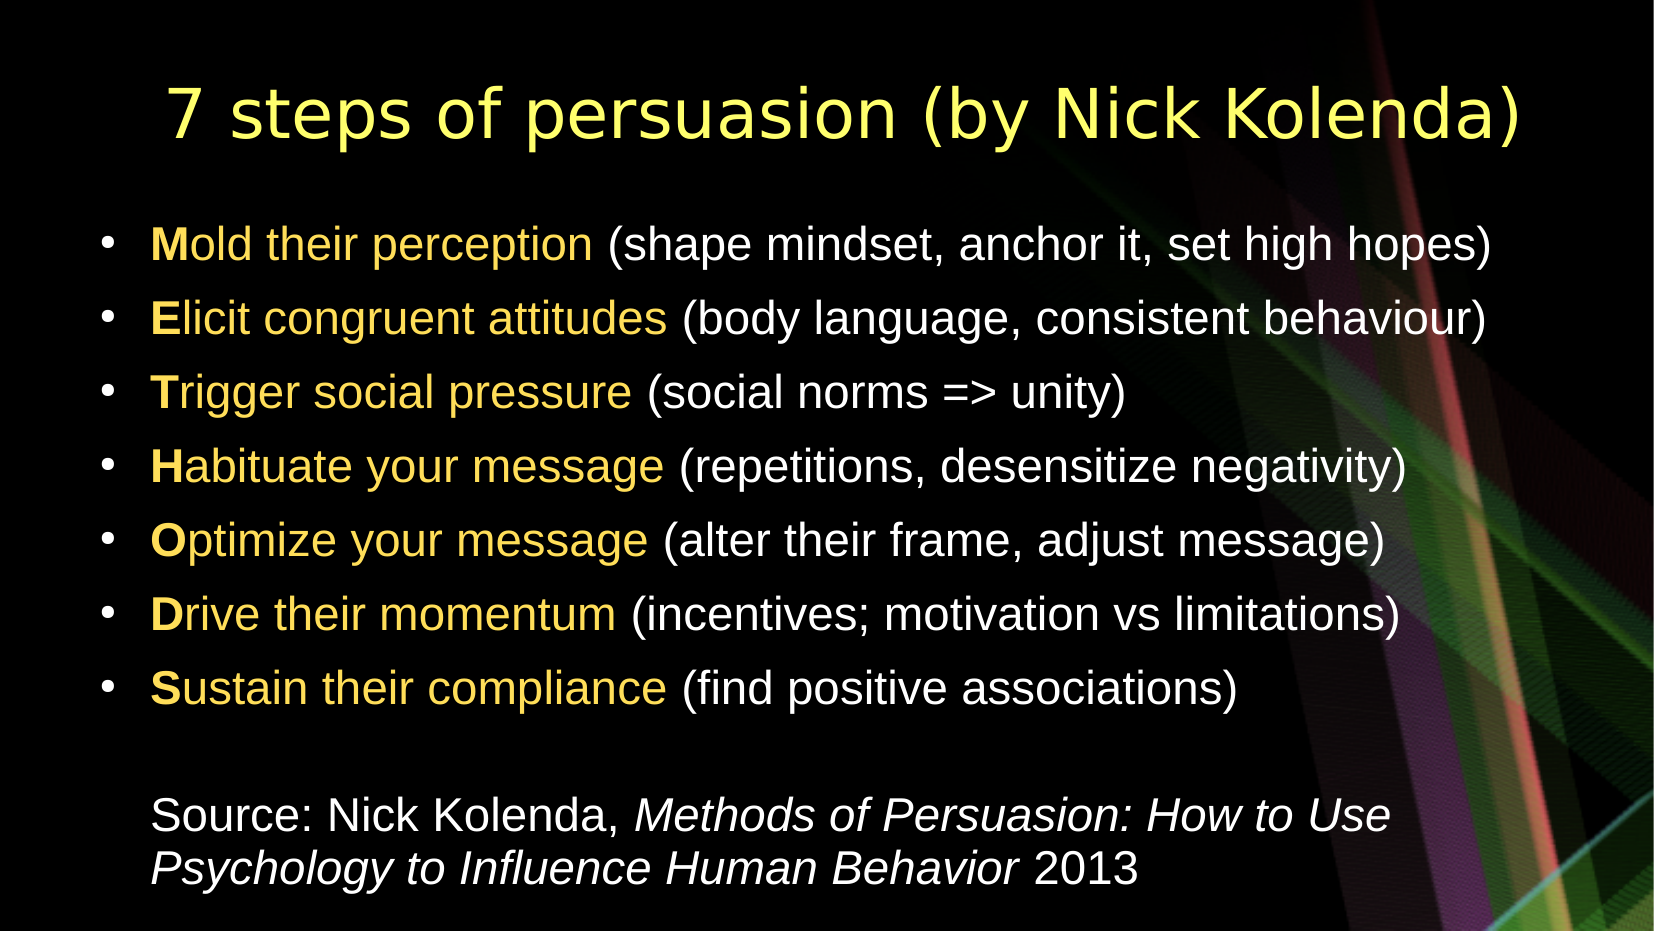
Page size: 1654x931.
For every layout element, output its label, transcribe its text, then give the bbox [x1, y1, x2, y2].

picture [0, 0, 1654, 931]
list Mold their perception (shape mindset, anchor it, set high hopes) Elicit congruent attitudes (body language, consistent behaviour) Trigger social pressure (social norms => unity) Habituate your message (repetitions, desensitize negativity) Optimize your message (alter their frame, adjust message) Drive their momentum (incentives; motivation vs limitations) Sustain their compliance (find positive associations) Source: Nick Kolenda, Methods of Persuasion: How to Use Psychology to Influence Human Behavior 2013 [82, 217, 1607, 898]
title 7 steps of persuasion (by Nick Kolenda) [82, 37, 1607, 193]
